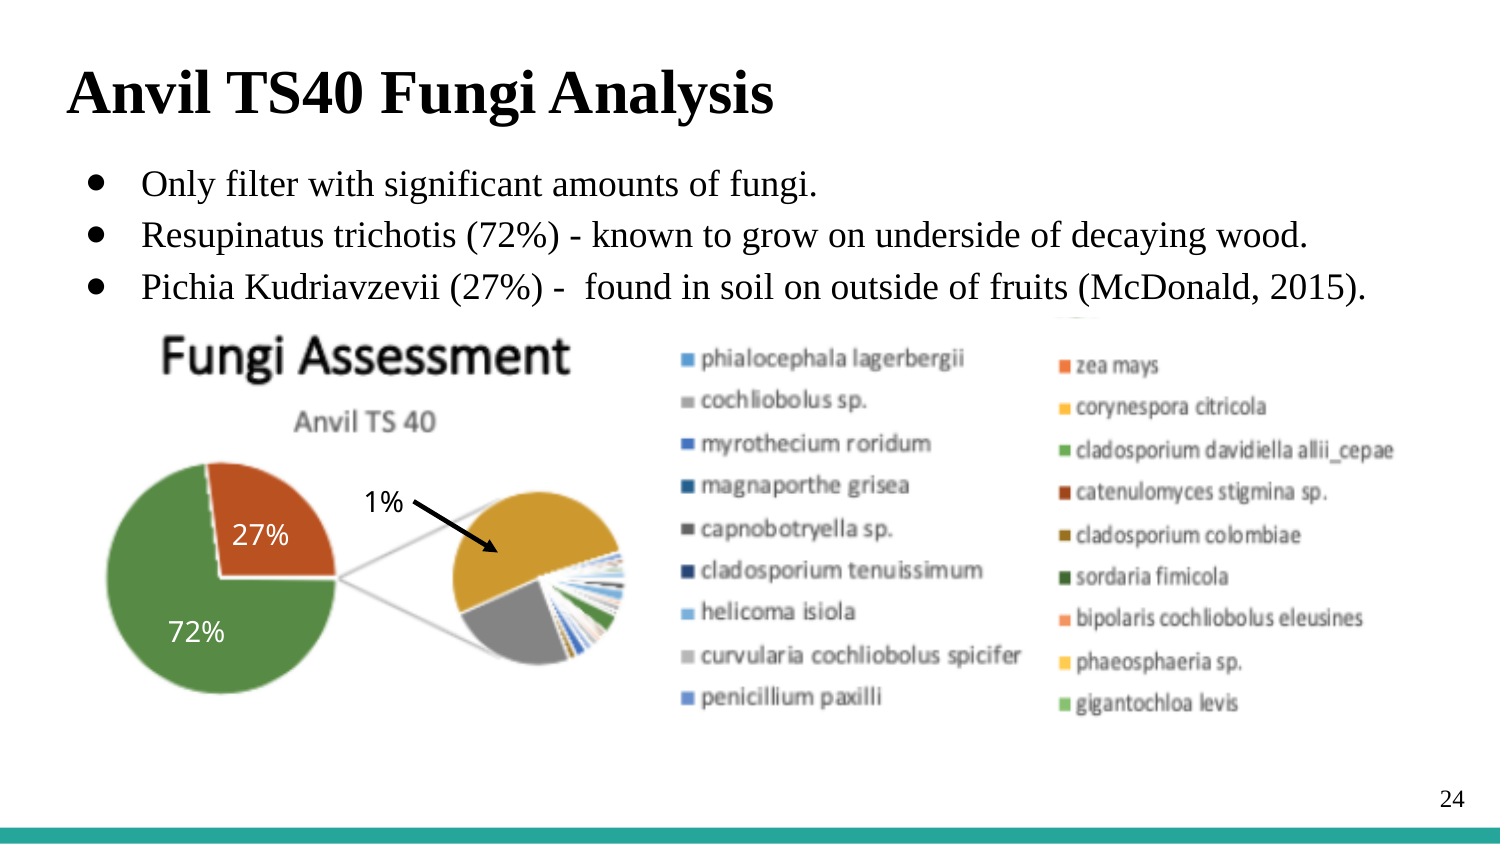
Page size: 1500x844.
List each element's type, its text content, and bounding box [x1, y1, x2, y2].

text_box 72% [153, 598, 322, 710]
text_box 1% [348, 468, 453, 580]
text_box 27% [216, 501, 385, 613]
title Anvil TS40 Fungi Analysis [51, 36, 1449, 137]
slide_number <number> [1389, 764, 1480, 830]
picture [51, 311, 1500, 730]
list Only filter with significant amounts of fungi. Resupinatus trichotis (72%) - known to grow on underside of decaying wood. Pichia Kudriavzevii (27%) - found in soil on outside of fruits (McDonald, 2015). [51, 136, 1390, 338]
